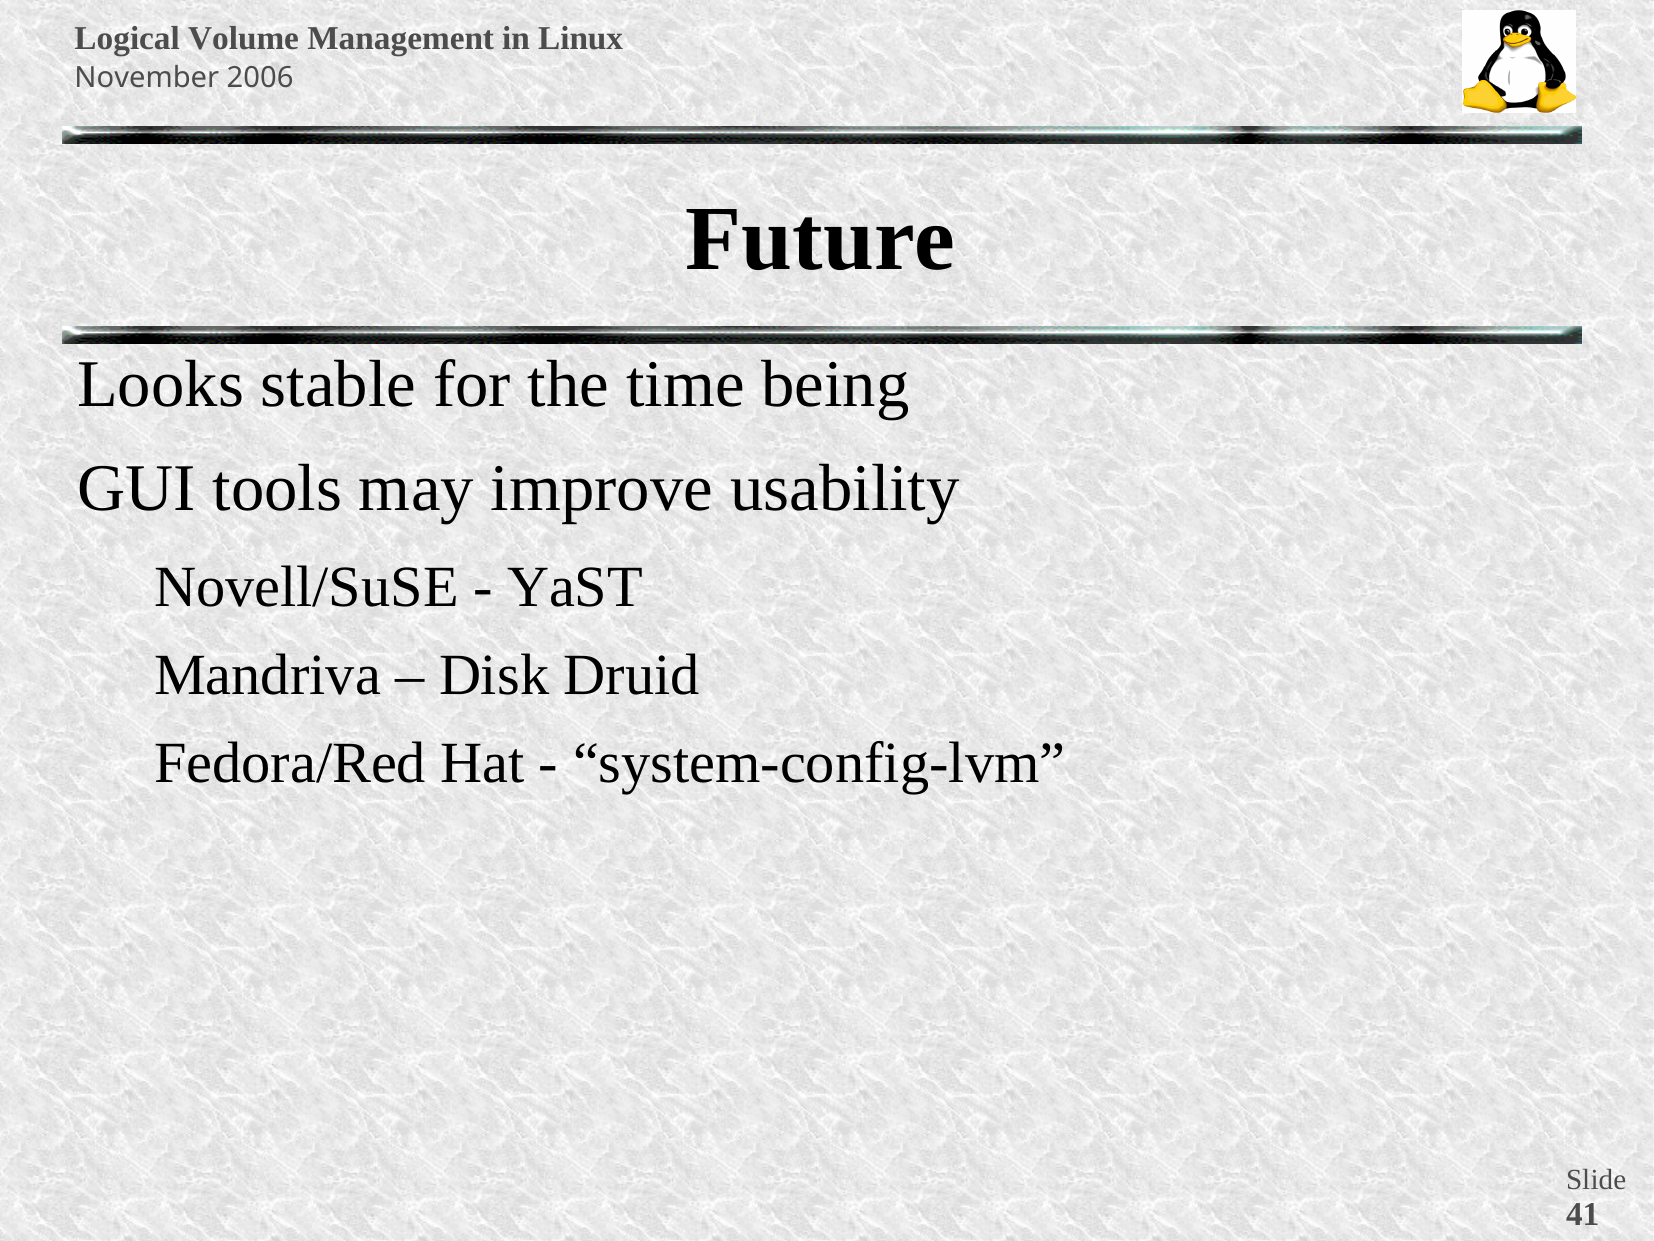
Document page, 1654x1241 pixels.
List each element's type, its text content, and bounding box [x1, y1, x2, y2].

picture [0, 0, 1654, 1241]
list Looks stable for the time being GUI tools may improve usability Novell/SuSE - YaST Mandriva – Disk Druid Fedora/Red Hat - “system-config-lvm” [59, 347, 1582, 1188]
title Future [59, 156, 1582, 320]
